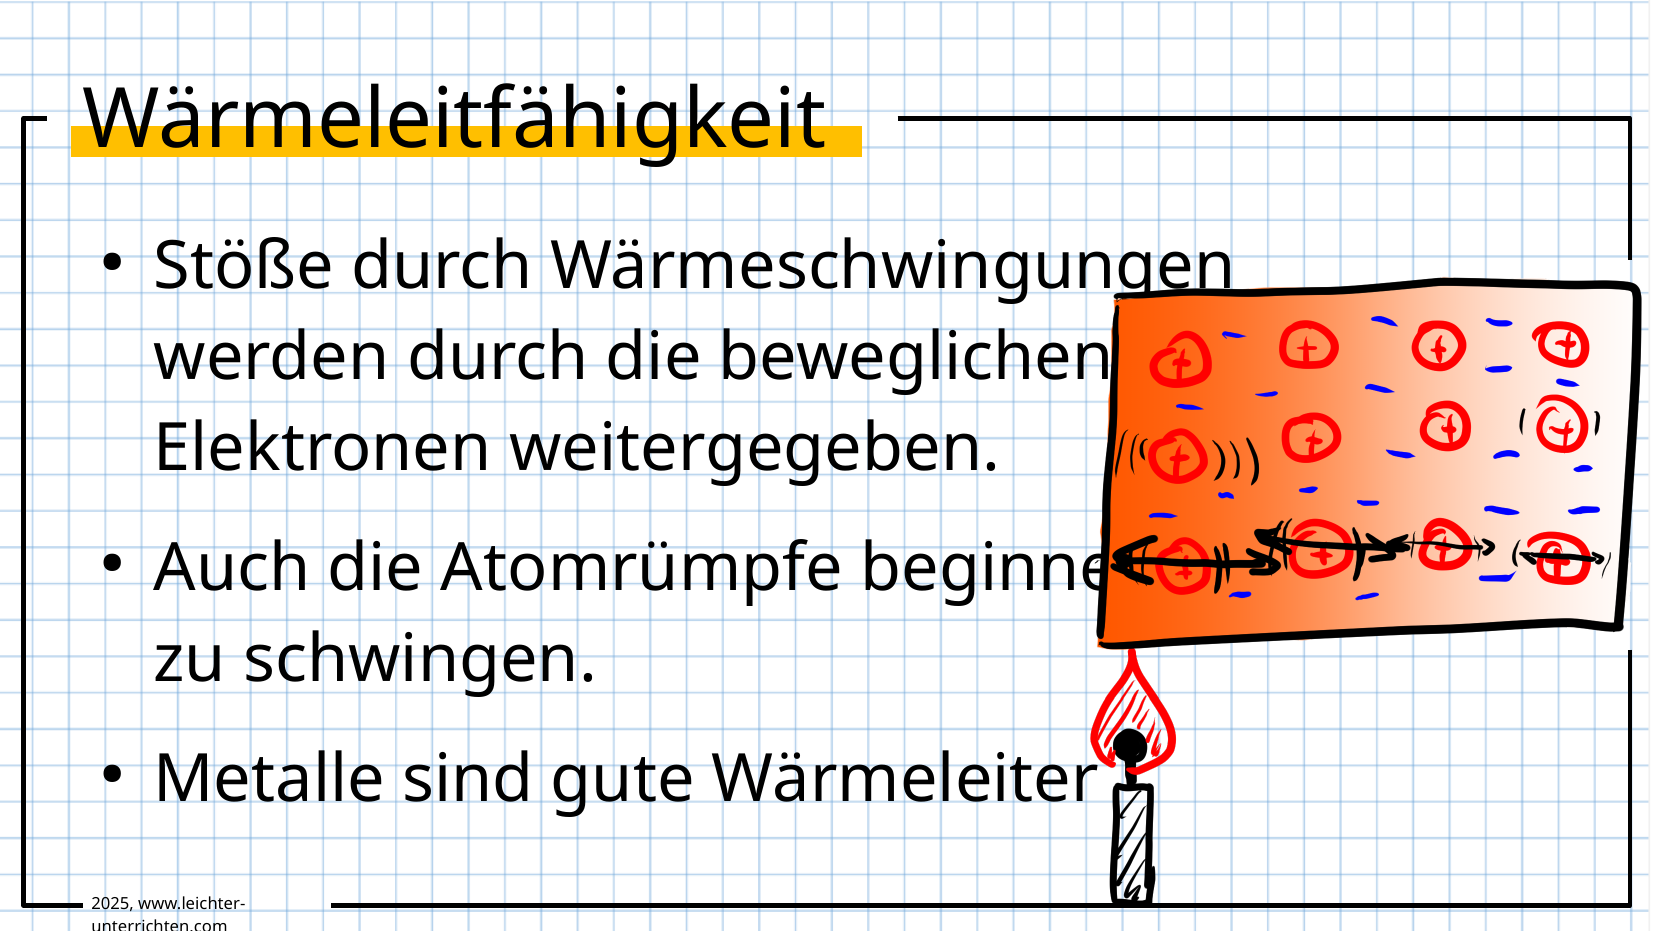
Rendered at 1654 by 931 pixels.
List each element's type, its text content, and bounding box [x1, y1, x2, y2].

picture [203, 924, 209, 931]
picture [0, 0, 1651, 931]
title Wärmeleitfähigkeit [82, 0, 1158, 217]
list Stöße durch Wärmeschwingungen werden durch die beweglichen Elektronen weitergegeben. Auch die Atomrümpfe beginnen zu schwingen. Metalle sind gute Wärmeleiter [82, 217, 1571, 839]
